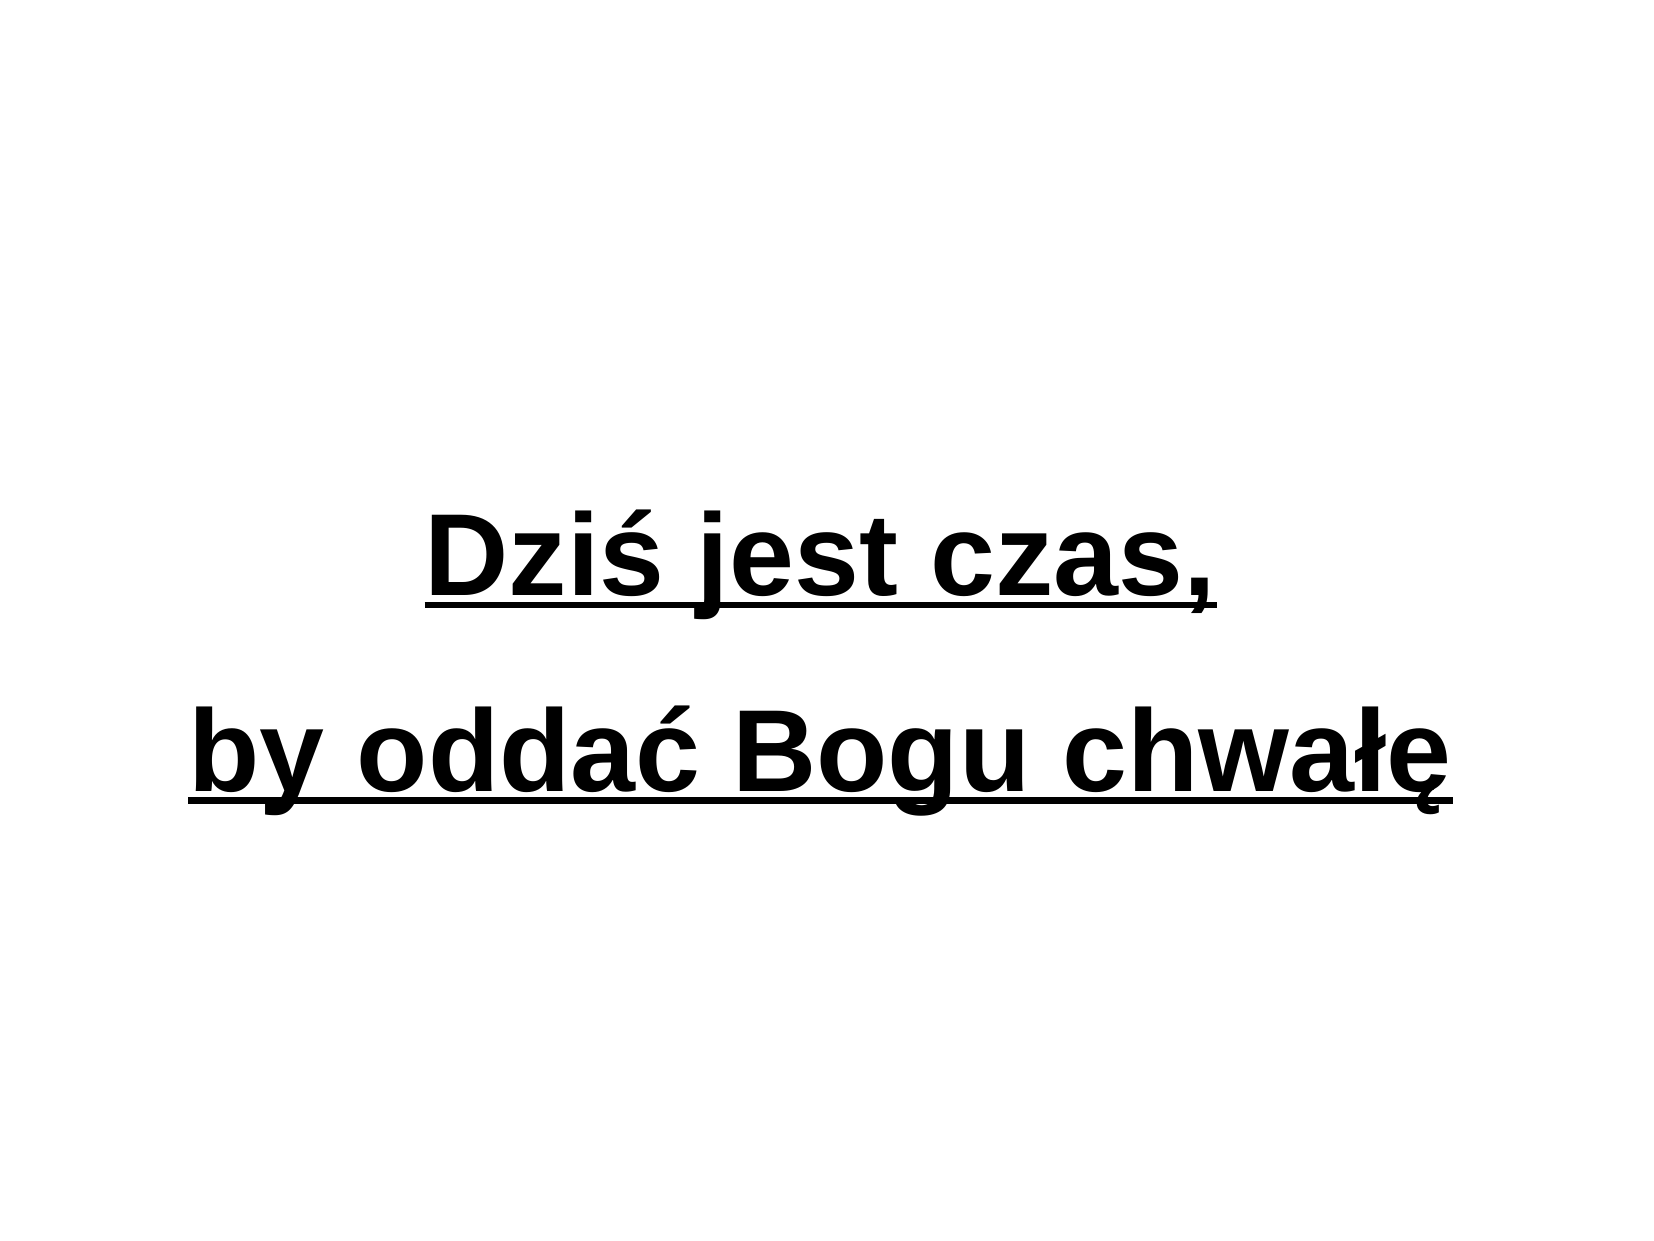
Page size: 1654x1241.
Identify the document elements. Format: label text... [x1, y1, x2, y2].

subtitle Dziś jest czas, by oddać Bogu chwałę [0, 0, 1642, 1241]
